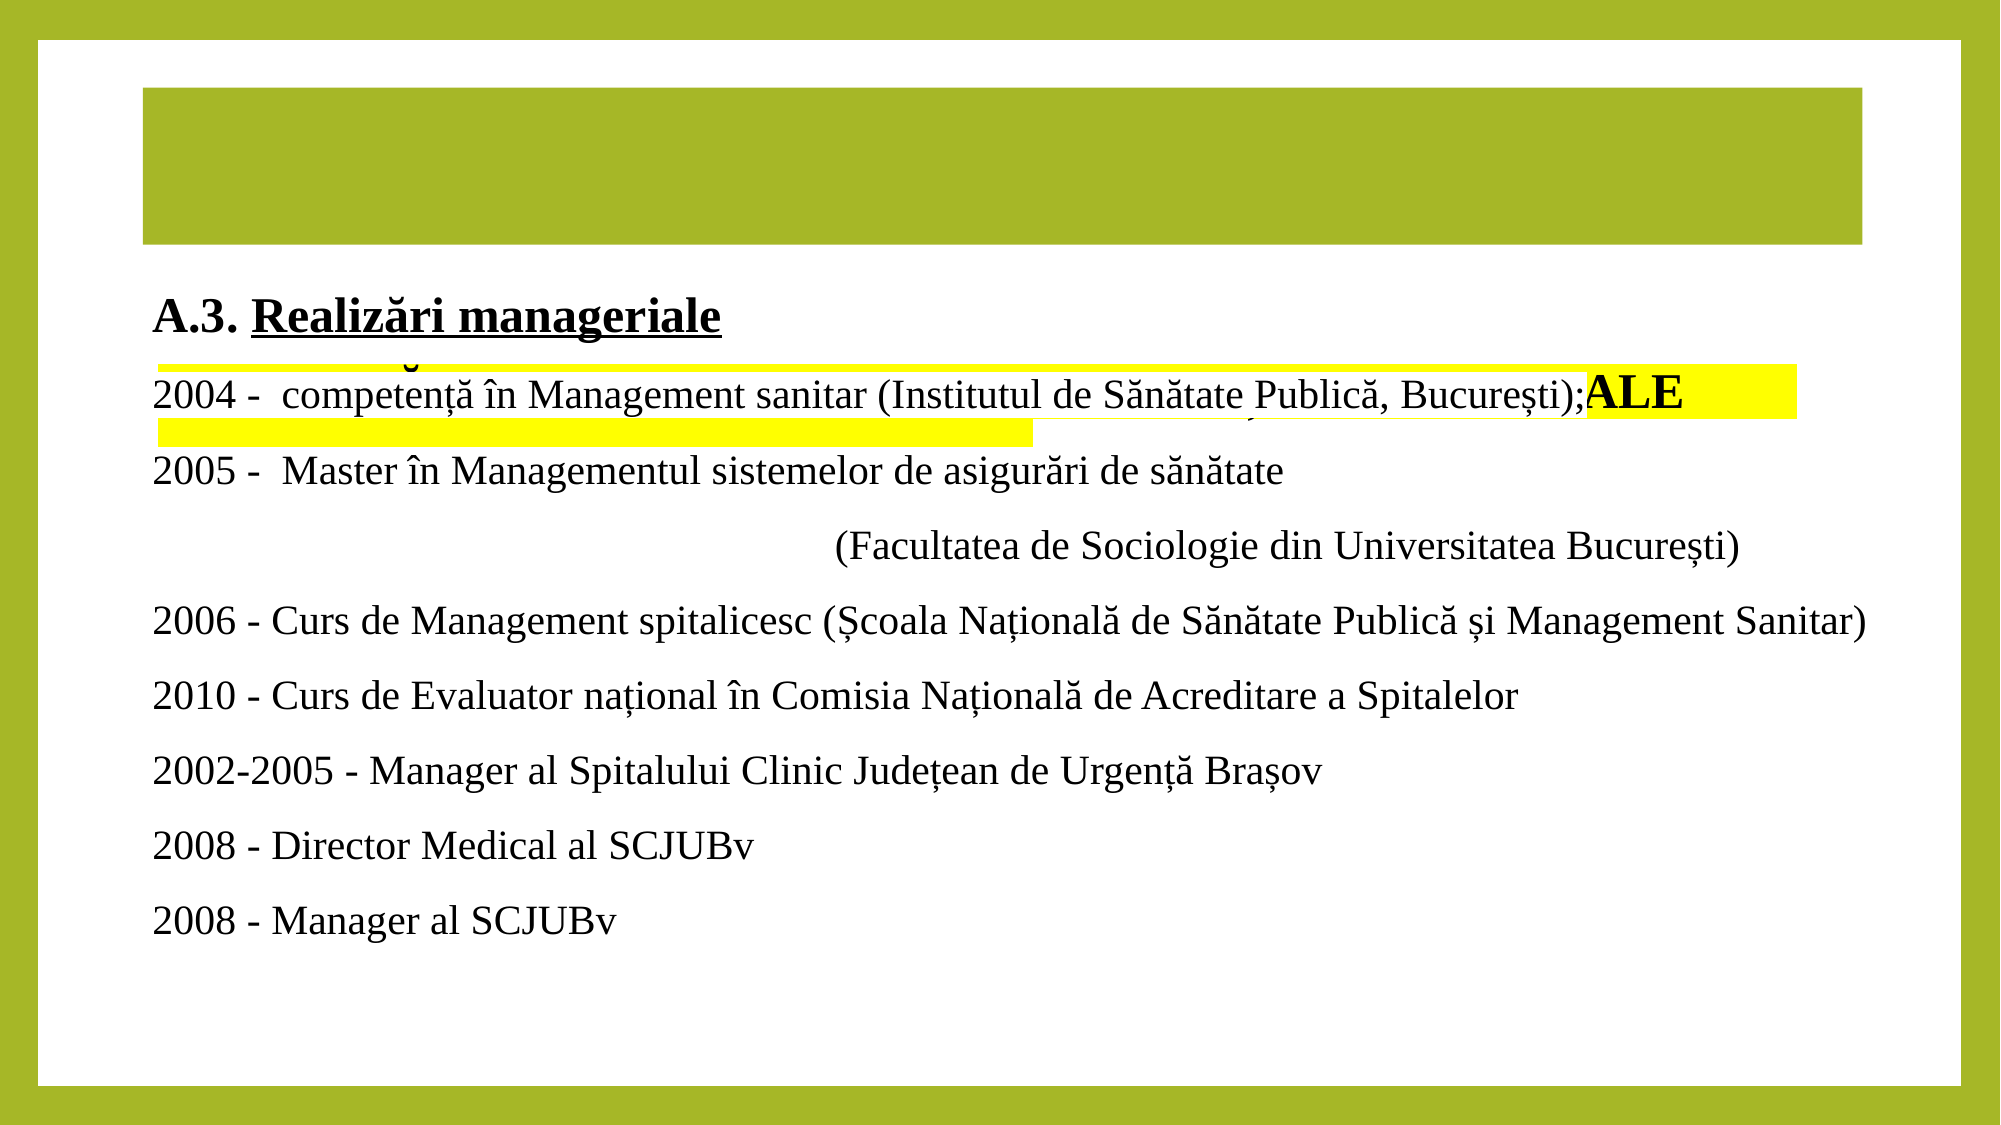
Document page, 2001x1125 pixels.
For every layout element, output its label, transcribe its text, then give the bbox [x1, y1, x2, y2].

list A.3. Realizări manageriale 2004 - competență în Management sanitar (Institutul de Sănătate Publică, București); 2005 - Master în Managementul sistemelor de asigurări de sănătate (Facultatea de Sociologie din Universitatea București) 2006 - Curs de Management spitalicesc (Școala Națională de Sănătate Publică și Management Sanitar) 2010 - Curs de Evaluator național în Comisia Națională de Acreditare a Spitalelor 2002-2005 - Manager al Spitalului Clinic Județean de Urgență Brașov 2008 - Director Medical al SCJUBv 2008 - Manager al SCJUBv [137, 244, 1963, 1059]
title I. REALIZĂRI PROFESIONALE, ACADEMICE ȘI MANAGERIALE [142, 87, 1863, 244]
